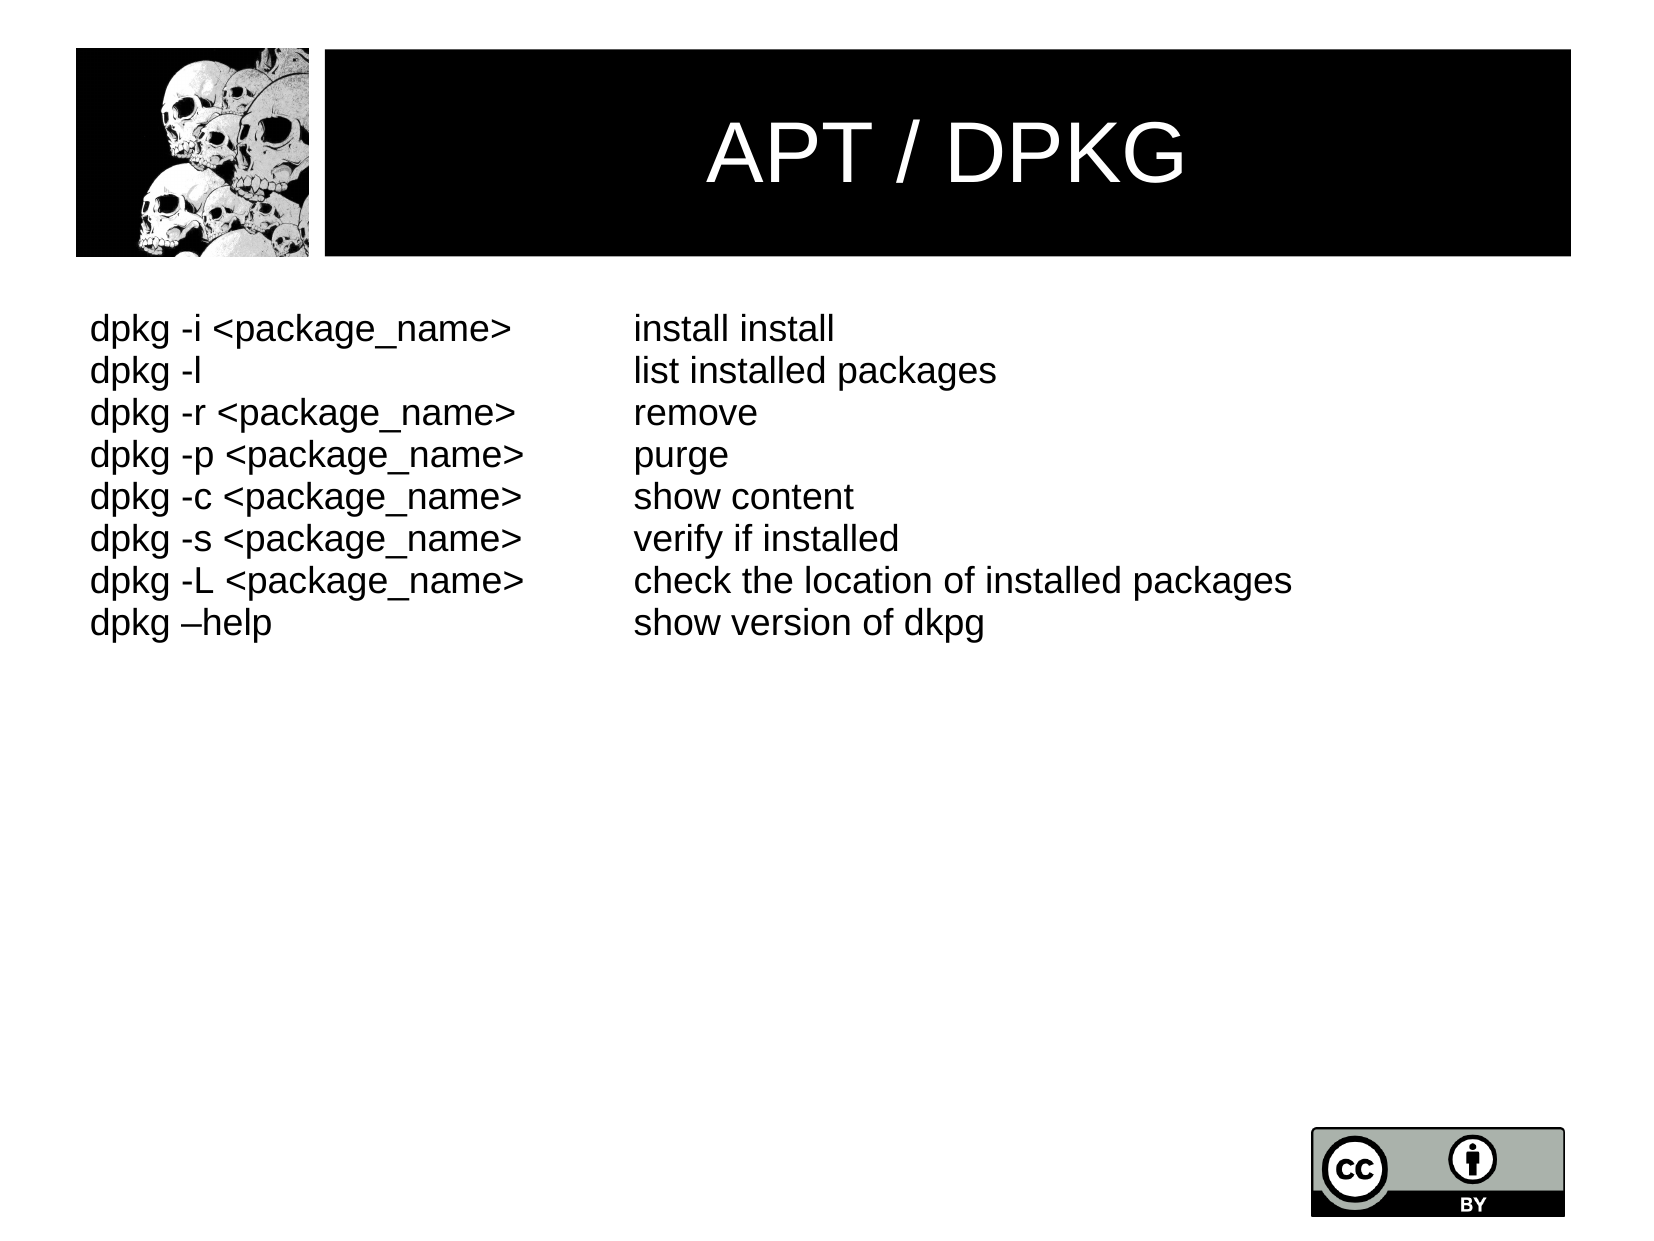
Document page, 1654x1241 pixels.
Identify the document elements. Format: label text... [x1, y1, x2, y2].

text_box dpkg -i <package_name> install install dpkg -l list installed packages dpkg -r <package_name> remove dpkg -p <package_name> purge dpkg -c <package_name> show content dpkg -s <package_name> verify if installed dpkg -L <package_name> check the location of installed packages dpkg –help show version of dkpg [75, 300, 1576, 875]
picture [1311, 1127, 1565, 1217]
title APT / DPKG [324, 49, 1571, 257]
picture [76, 48, 309, 257]
